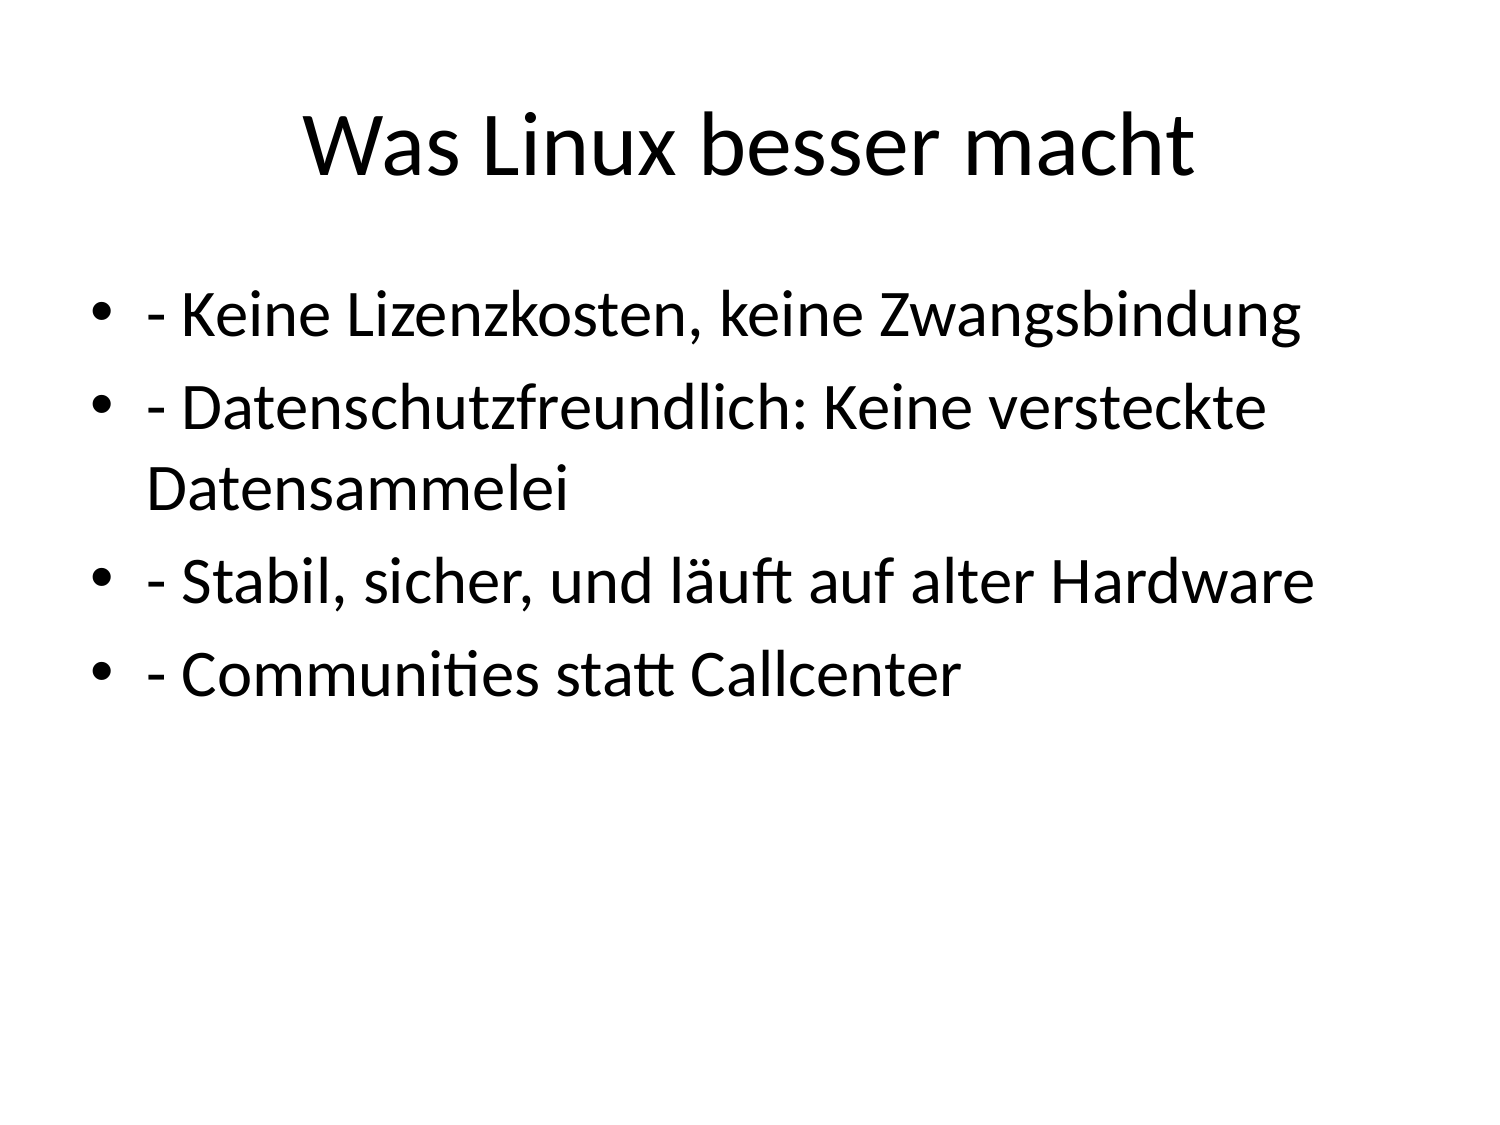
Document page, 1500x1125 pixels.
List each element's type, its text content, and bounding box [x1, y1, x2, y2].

title Was Linux besser macht [75, 45, 1425, 233]
list - Keine Lizenzkosten, keine Zwangsbindung - Datenschutzfreundlich: Keine versteckte Datensammelei - Stabil, sicher, und läuft auf alter Hardware - Communities statt Callcenter [75, 262, 1425, 1005]
